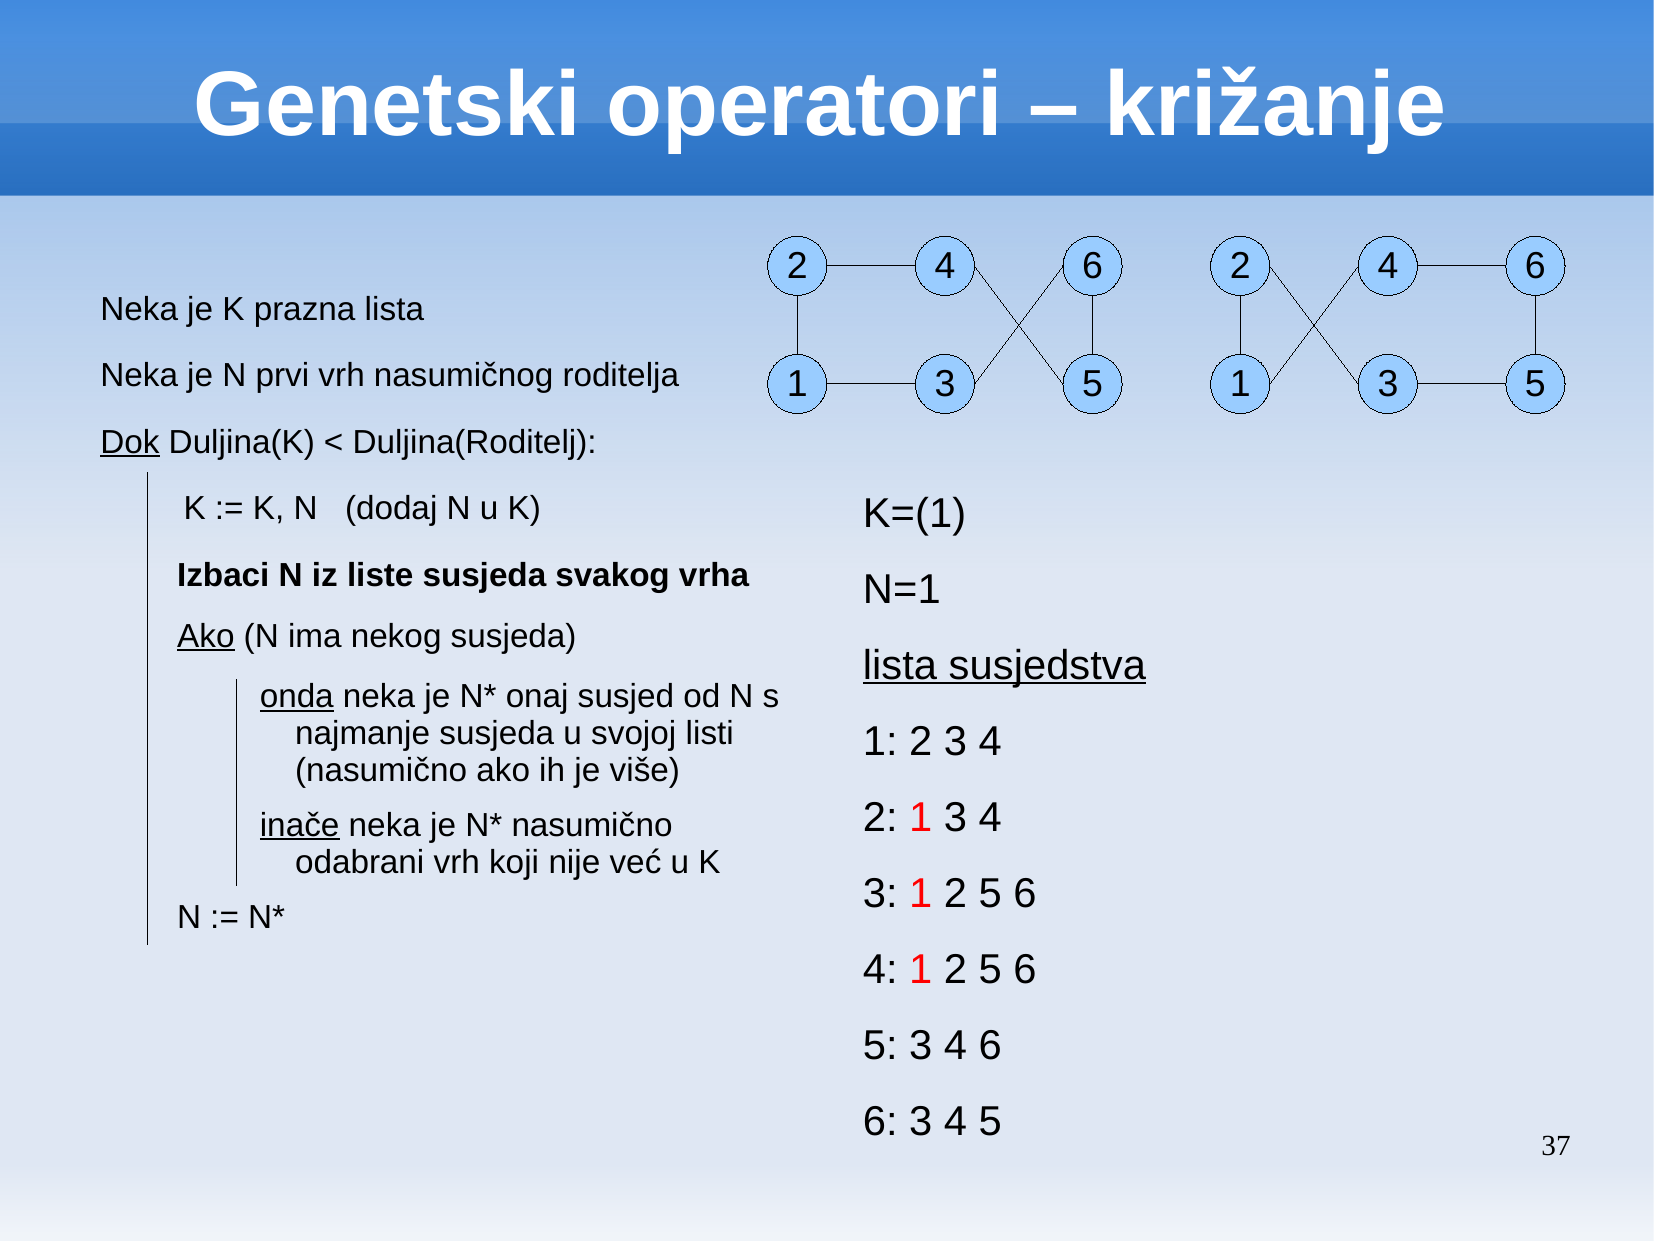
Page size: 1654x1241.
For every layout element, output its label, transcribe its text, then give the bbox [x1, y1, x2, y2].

text_box 5 [1505, 354, 1566, 414]
picture [0, 0, 1654, 1241]
text_box 1 [767, 354, 827, 414]
text_box 3 [1358, 354, 1418, 414]
list K=(1) N=1 lista susjedstva 1: 2 3 4 2: 1 3 4 3: 1 2 5 6 4: 1 2 5 6 5: 3 4 6 6: 3 4 5 [845, 290, 1572, 1211]
text_box 2 [1210, 236, 1270, 296]
text_box 4 [915, 236, 975, 296]
list Neka je K prazna lista Neka je N prvi vrh nasumičnog roditelja Dok Duljina(K) < Duljina(Roditelj): K := K, N (dodaj N u K) Izbaci N iz liste susjeda svakog vrha Ako (N ima nekog susjeda) onda neka je N* onaj susjed od N s najmanje susjeda u svojoj listi (nasumično ako ih je više) inače neka je N* nasumično odabrani vrh koji nije već u K N := N* [82, 290, 809, 1134]
text_box 3 [915, 354, 975, 414]
text_box 5 [1062, 354, 1123, 414]
text_box 6 [1505, 236, 1566, 296]
text_box 1 [1210, 354, 1270, 414]
title Genetski operatori – križanje [76, 0, 1565, 208]
text_box 2 [767, 236, 827, 296]
text_box 4 [1358, 236, 1418, 296]
text_box 6 [1063, 236, 1123, 296]
